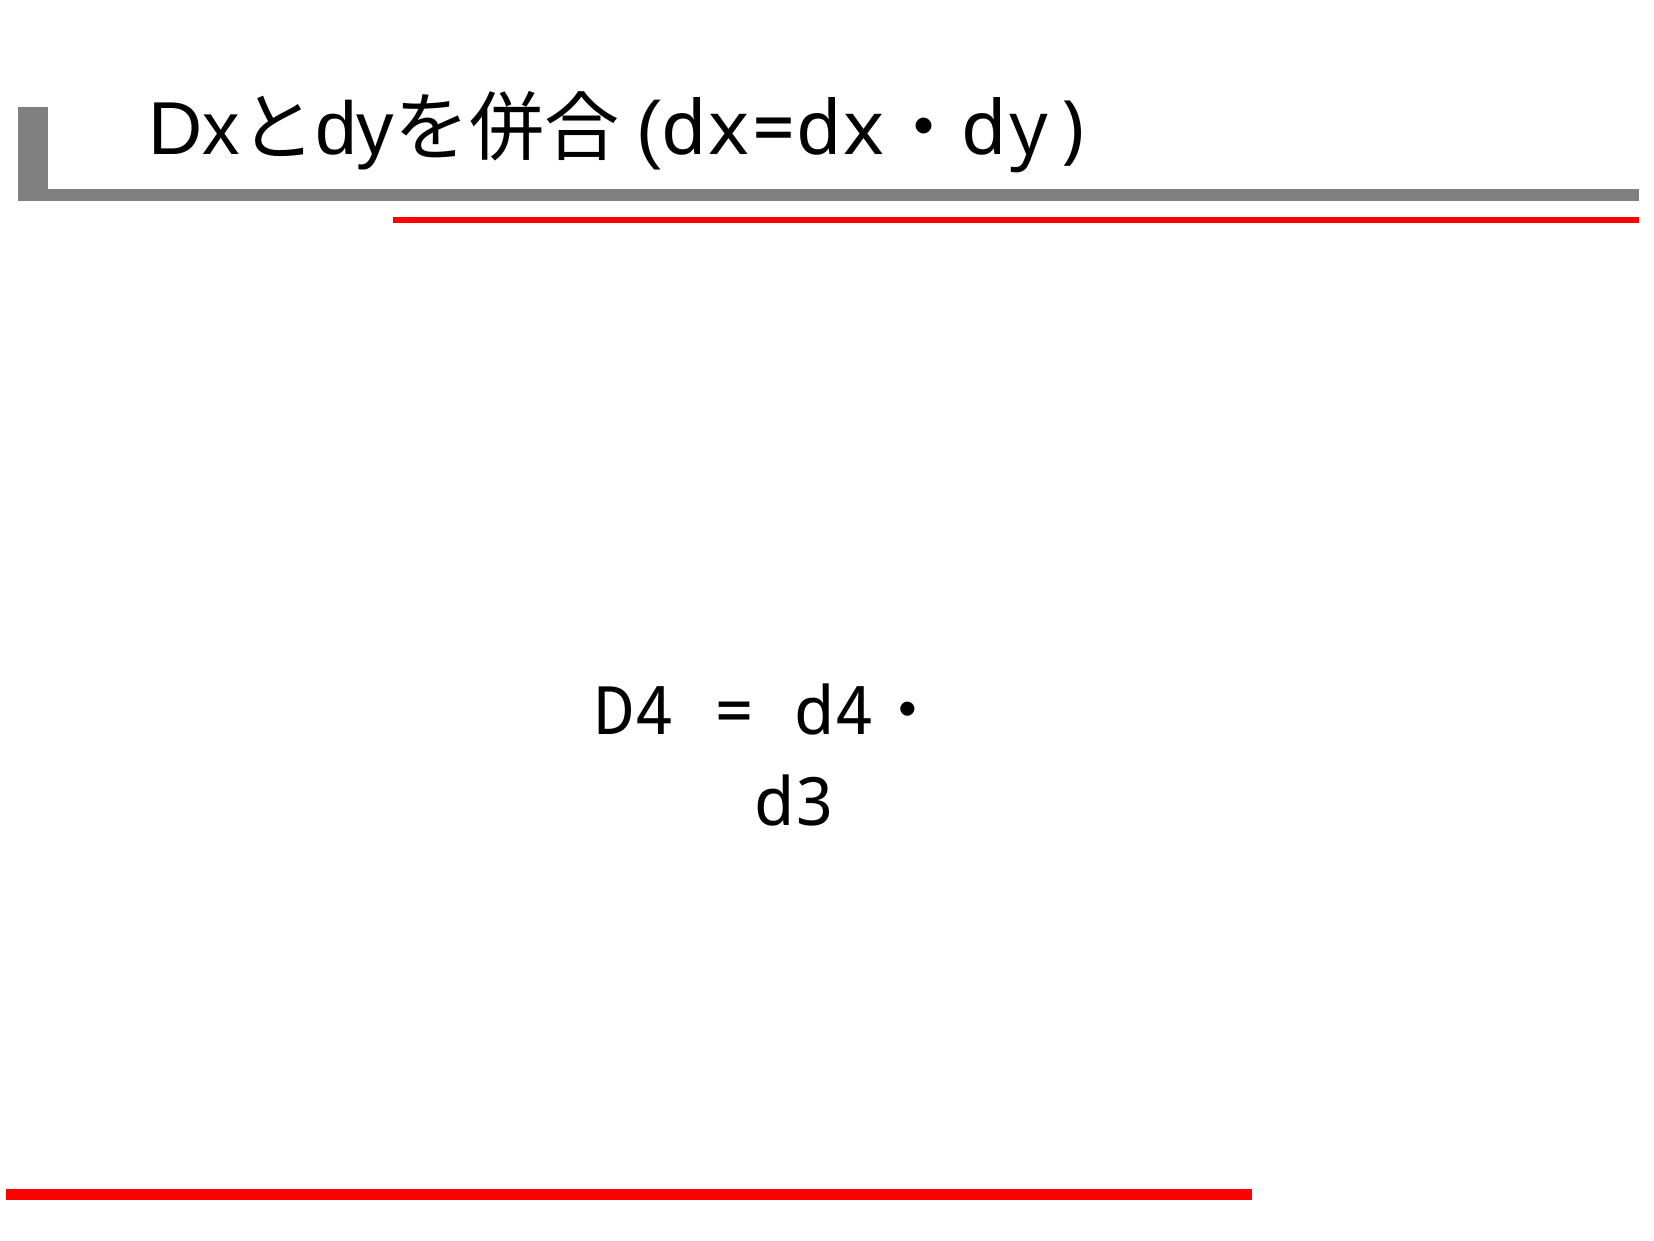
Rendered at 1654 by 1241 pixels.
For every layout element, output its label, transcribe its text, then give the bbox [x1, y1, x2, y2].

text_box D4 = d4・d3 [531, 649, 987, 739]
title Dxとdyを併合 (dx=dx・dy) [121, 18, 1534, 226]
